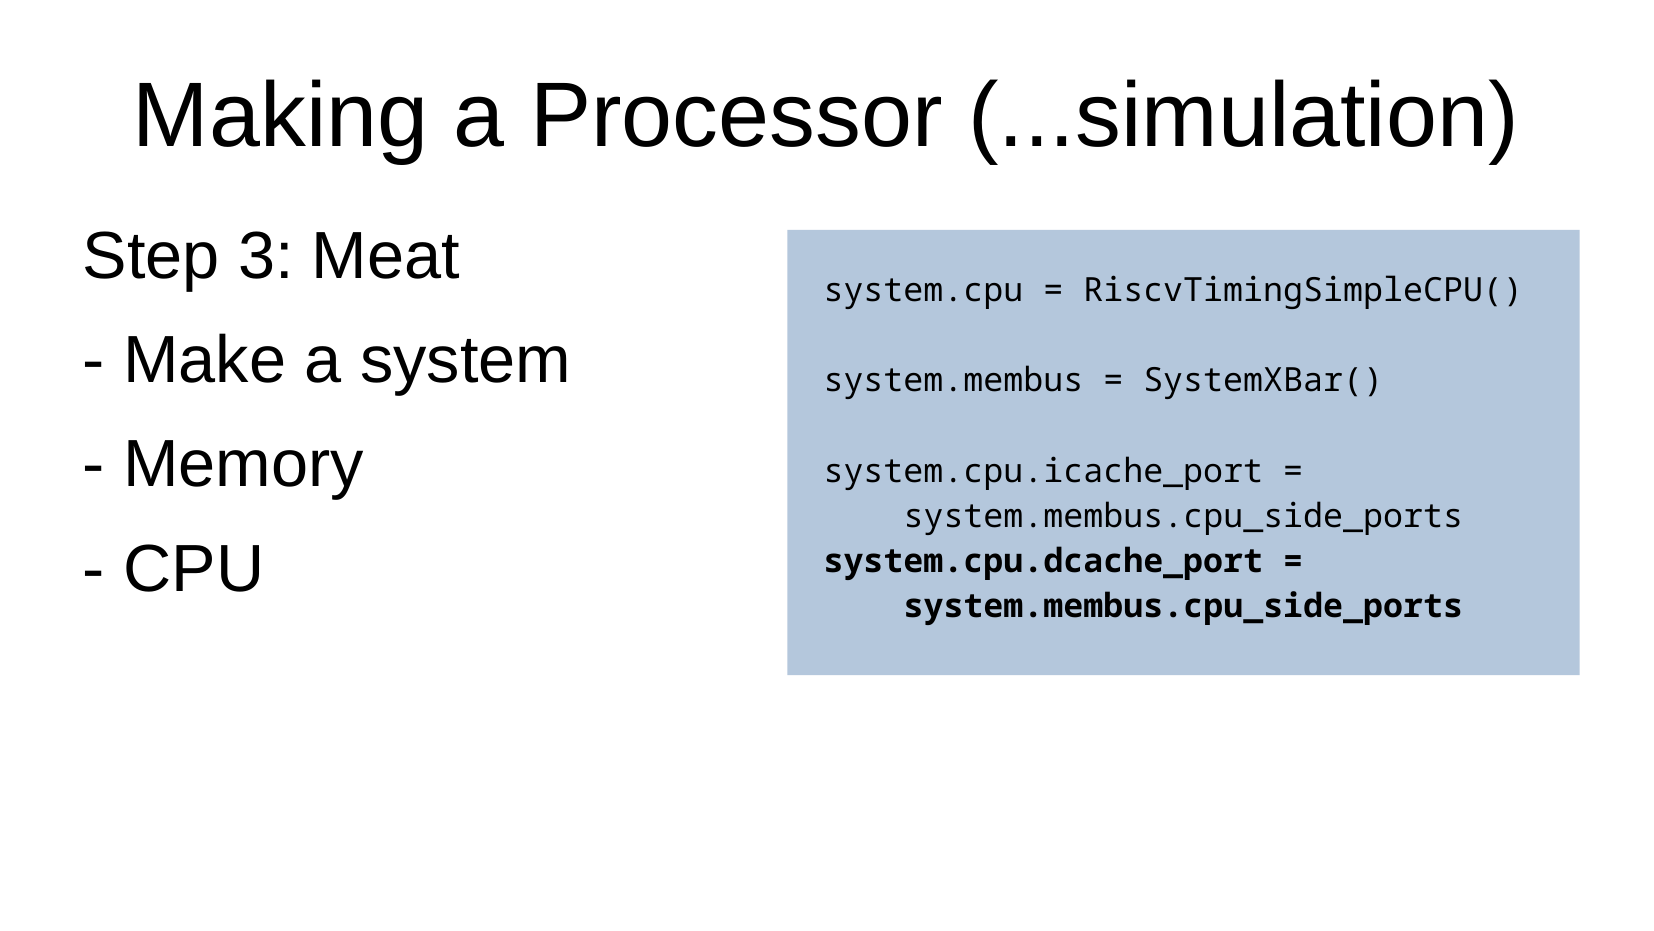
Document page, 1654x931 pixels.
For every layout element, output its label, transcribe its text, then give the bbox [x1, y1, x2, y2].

title Making a Processor (...simulation) [82, 37, 1571, 193]
list Step 3: Meat - Make a system - Memory - CPU [82, 217, 809, 863]
text_box system.cpu = RiscvTimingSimpleCPU() system.membus = SystemXBar() system.cpu.icache_port = system.membus.cpu_side_ports system.cpu.dcache_port = system.membus.cpu_side_ports [787, 229, 1580, 676]
